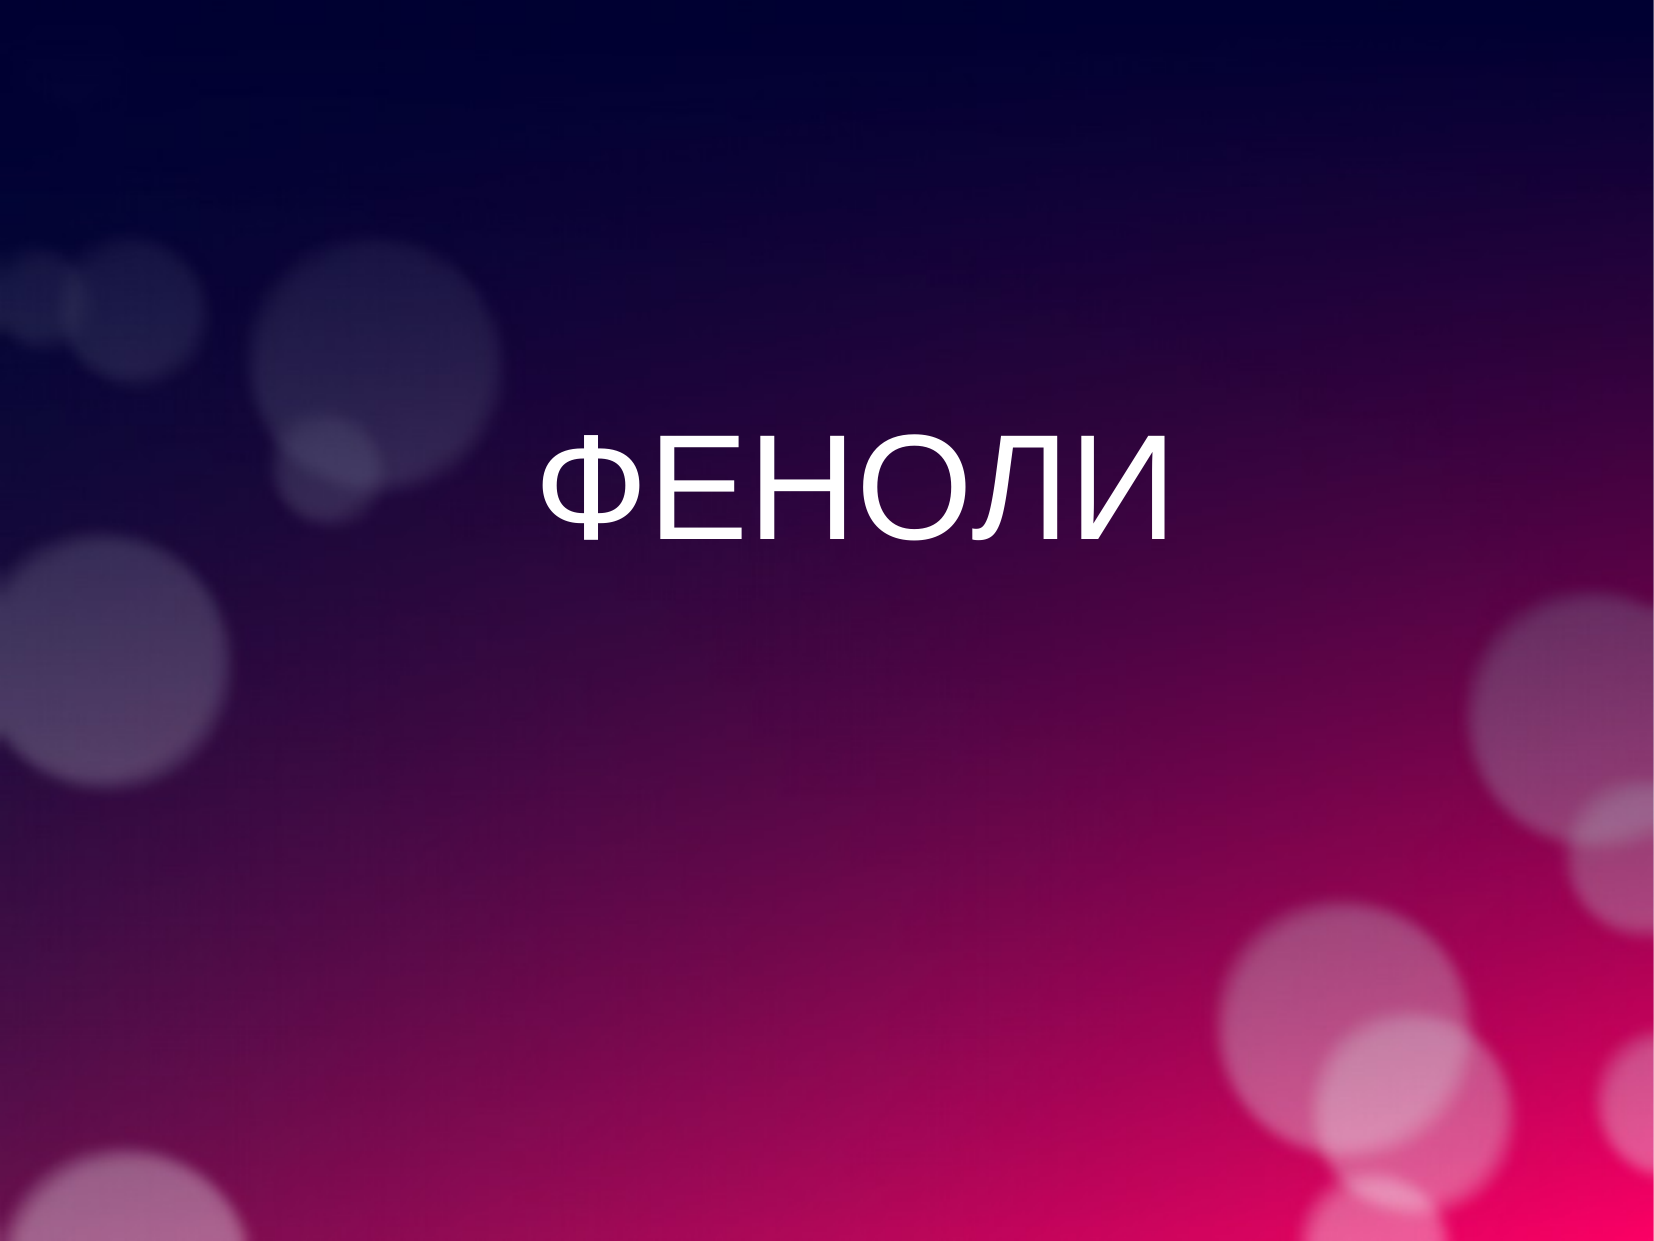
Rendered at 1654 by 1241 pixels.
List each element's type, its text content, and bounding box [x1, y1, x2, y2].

picture [0, 0, 1654, 1241]
text_box ФЕНОЛИ [519, 396, 1193, 579]
